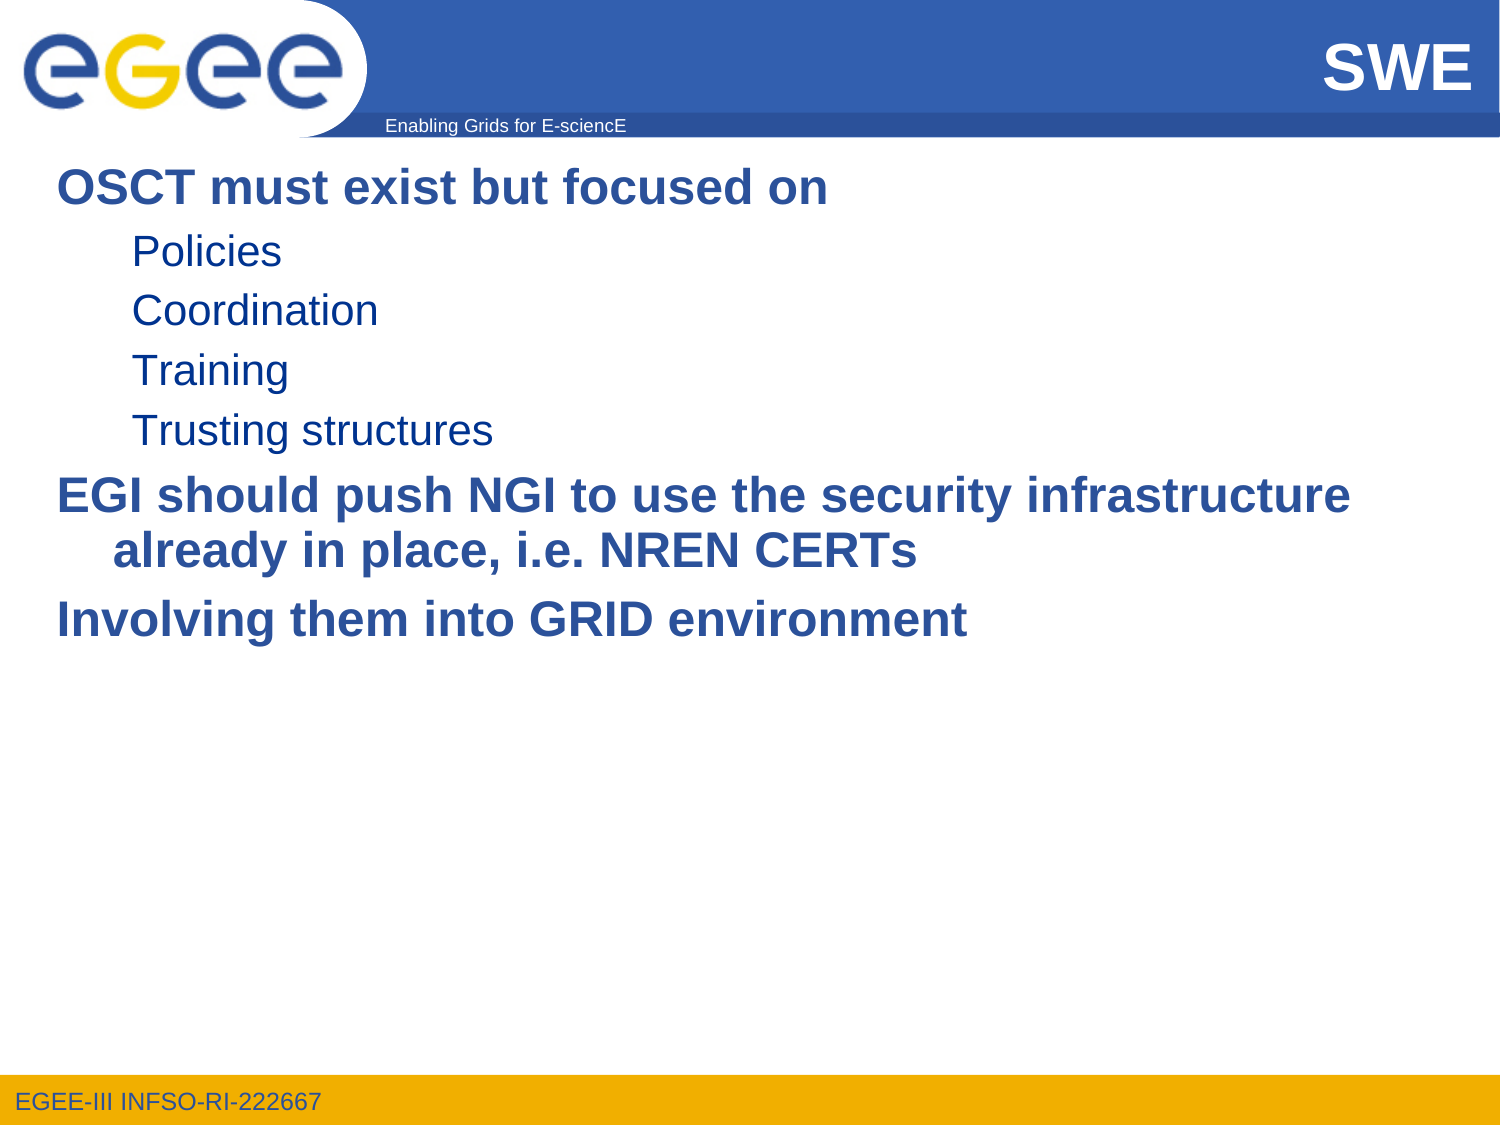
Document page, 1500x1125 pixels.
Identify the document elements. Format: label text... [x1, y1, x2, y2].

list OSCT must exist but focused on Policies Coordination Training Trusting structures EGI should push NGI to use the security infrastructure already in place, i.e. NREN CERTs Involving them into GRID environment [56, 159, 1466, 1036]
picture [18, 30, 349, 112]
title SWE [369, 10, 1475, 124]
